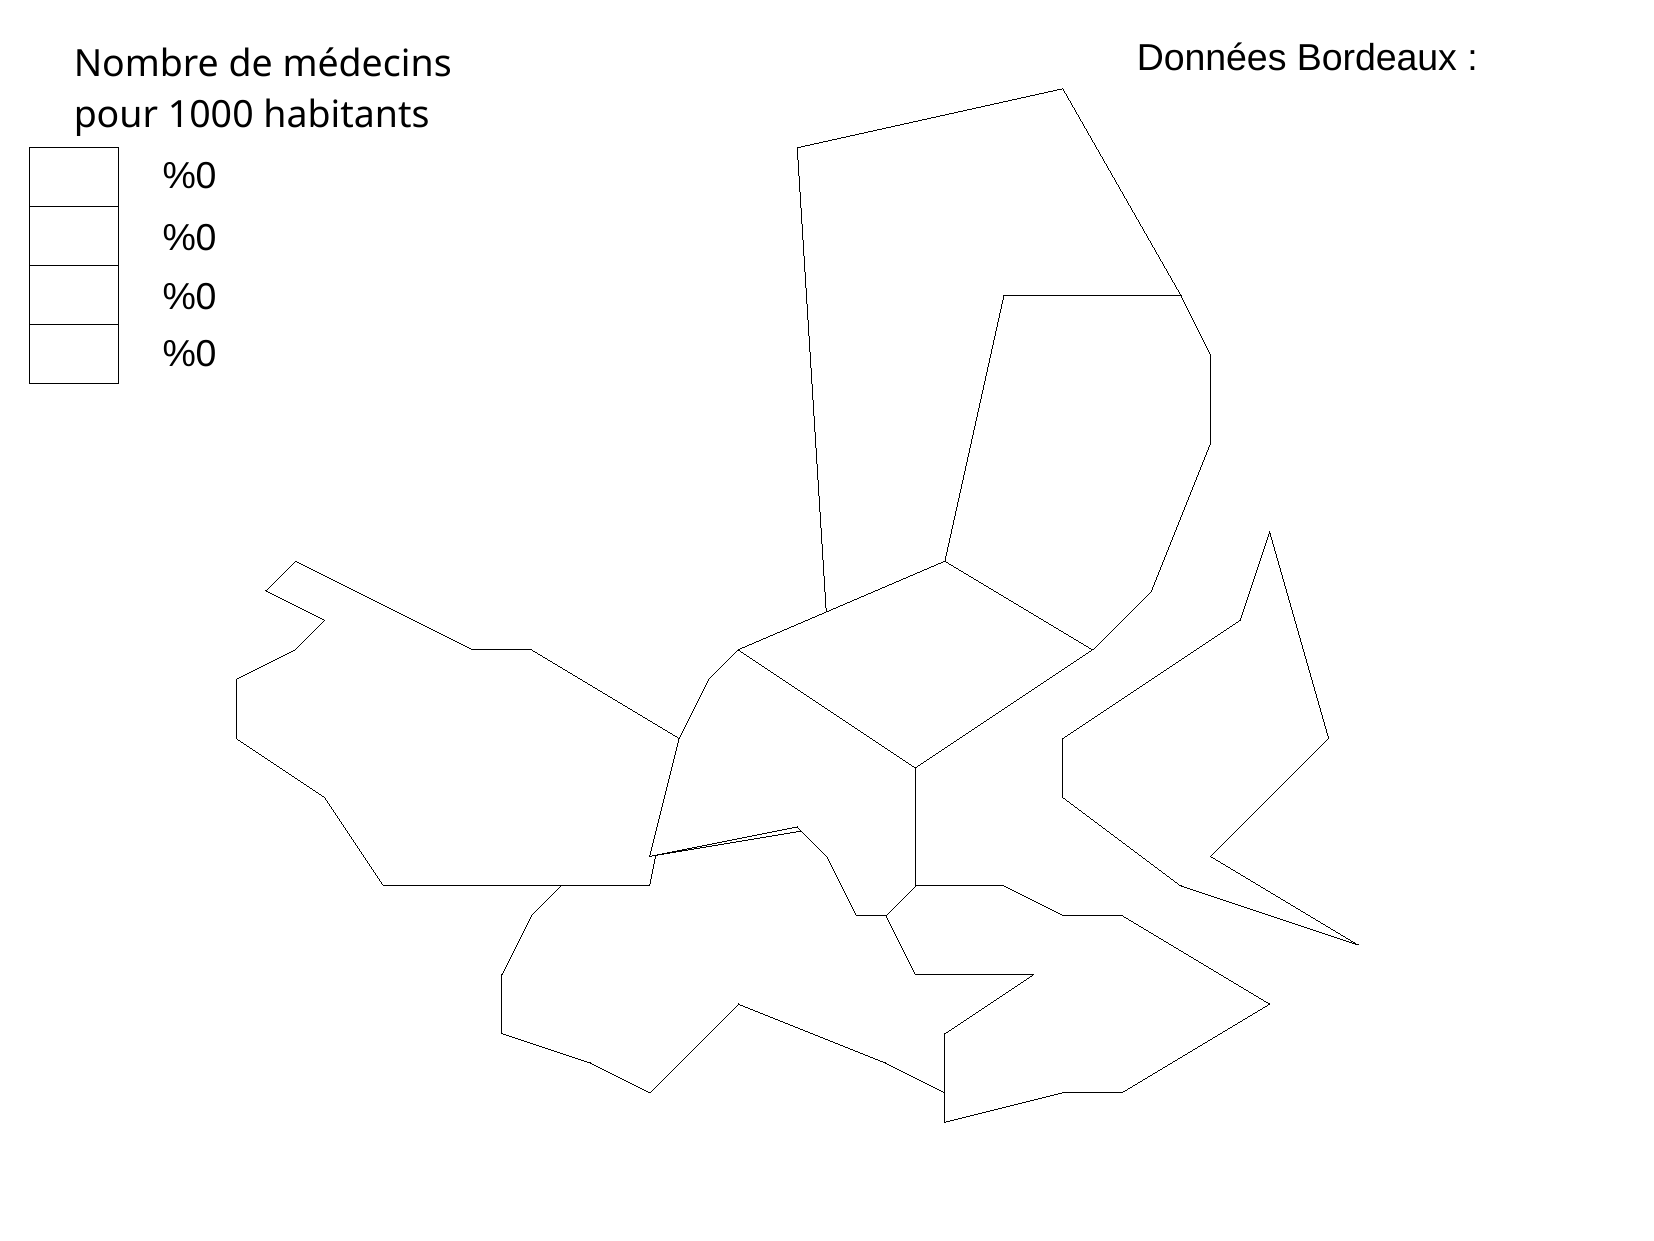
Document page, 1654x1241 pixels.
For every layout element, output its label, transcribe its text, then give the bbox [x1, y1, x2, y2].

text_box Nombre de médecins pour 1000 habitants [59, 29, 502, 150]
text_box %0 [147, 147, 414, 205]
text_box %0 [147, 208, 414, 266]
text_box %0 [147, 267, 443, 324]
text_box %0 [147, 324, 473, 382]
text_box Données Bordeaux : [1122, 29, 1625, 87]
text_box [1062, 531, 1359, 945]
text_box [29, 147, 119, 384]
text_box [236, 88, 1270, 1123]
